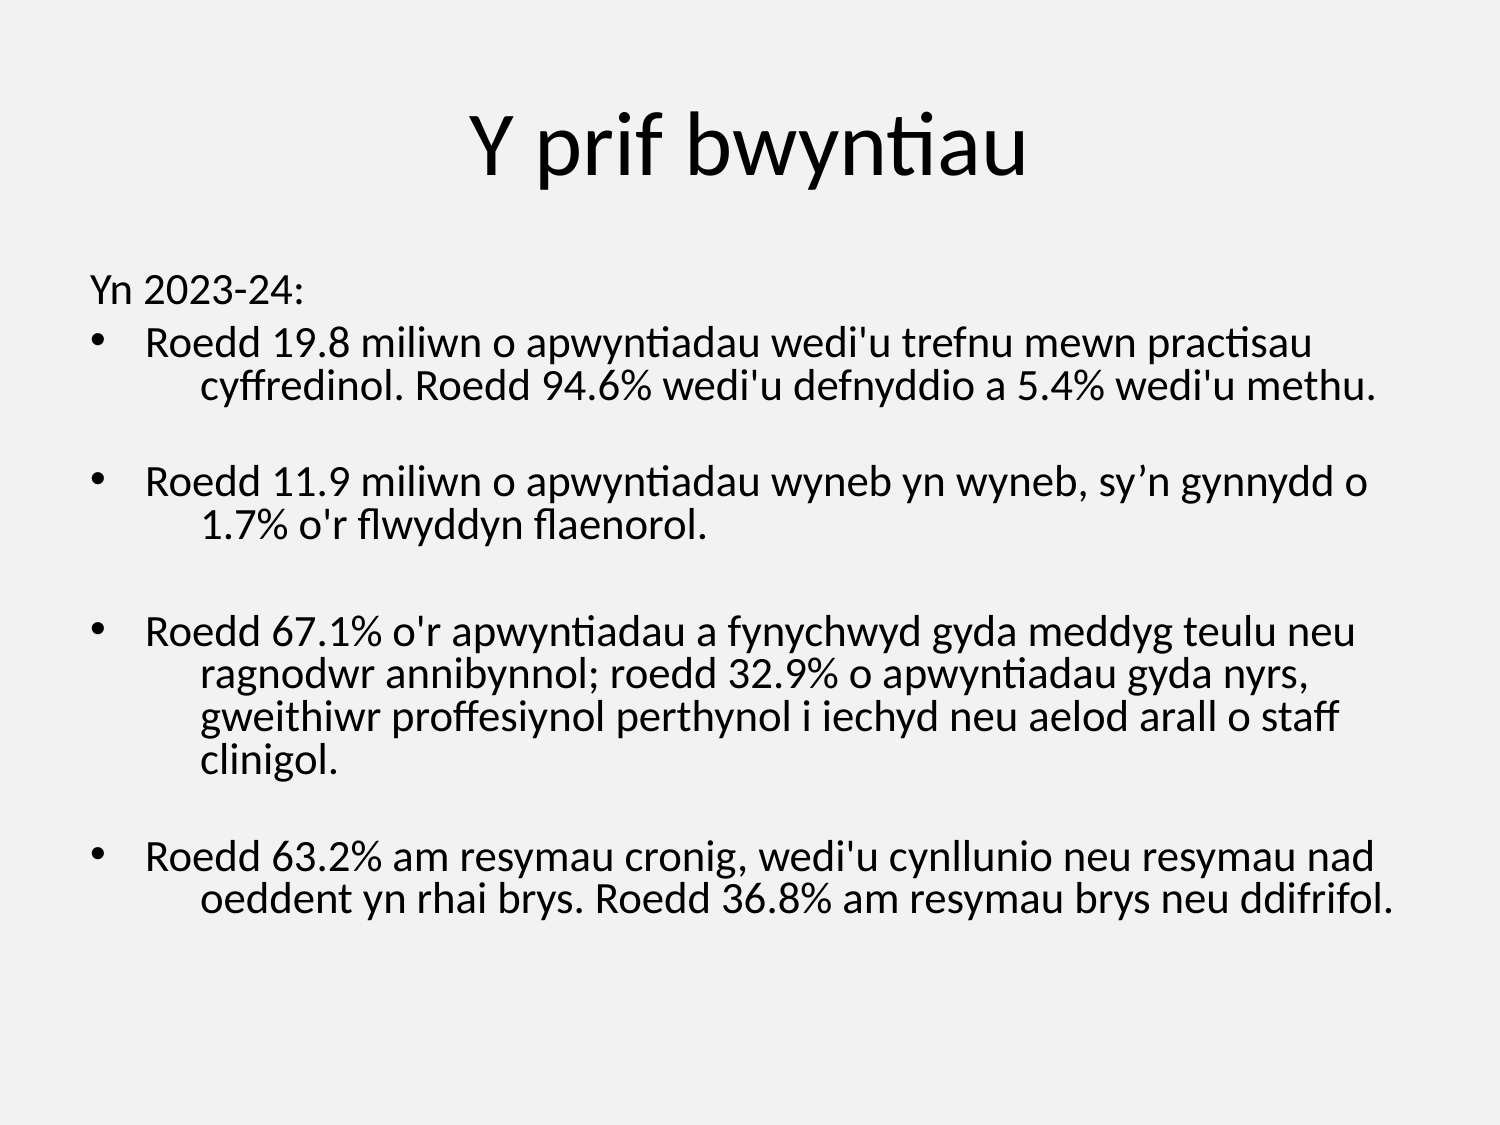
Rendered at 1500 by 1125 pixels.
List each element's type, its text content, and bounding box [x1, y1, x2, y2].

title Y prif bwyntiau [75, 45, 1426, 233]
list Yn 2023-24: Roedd 19.8 miliwn o apwyntiadau wedi'u trefnu mewn practisau cyffredinol. Roedd 94.6% wedi'u defnyddio a 5.4% wedi'u methu. Roedd 11.9 miliwn o apwyntiadau wyneb yn wyneb, sy’n gynnydd o 1.7% o'r flwyddyn flaenorol. Roedd 67.1% o'r apwyntiadau a fynychwyd gyda meddyg teulu neu ragnodwr annibynnol; roedd 32.9% o apwyntiadau gyda nyrs, gweithiwr proffesiynol perthynol i iechyd neu aelod arall o staff clinigol. Roedd 63.2% am resymau cronig, wedi'u cynllunio neu resymau nad oeddent yn rhai brys. Roedd 36.8% am resymau brys neu ddifrifol. [75, 262, 1426, 1005]
